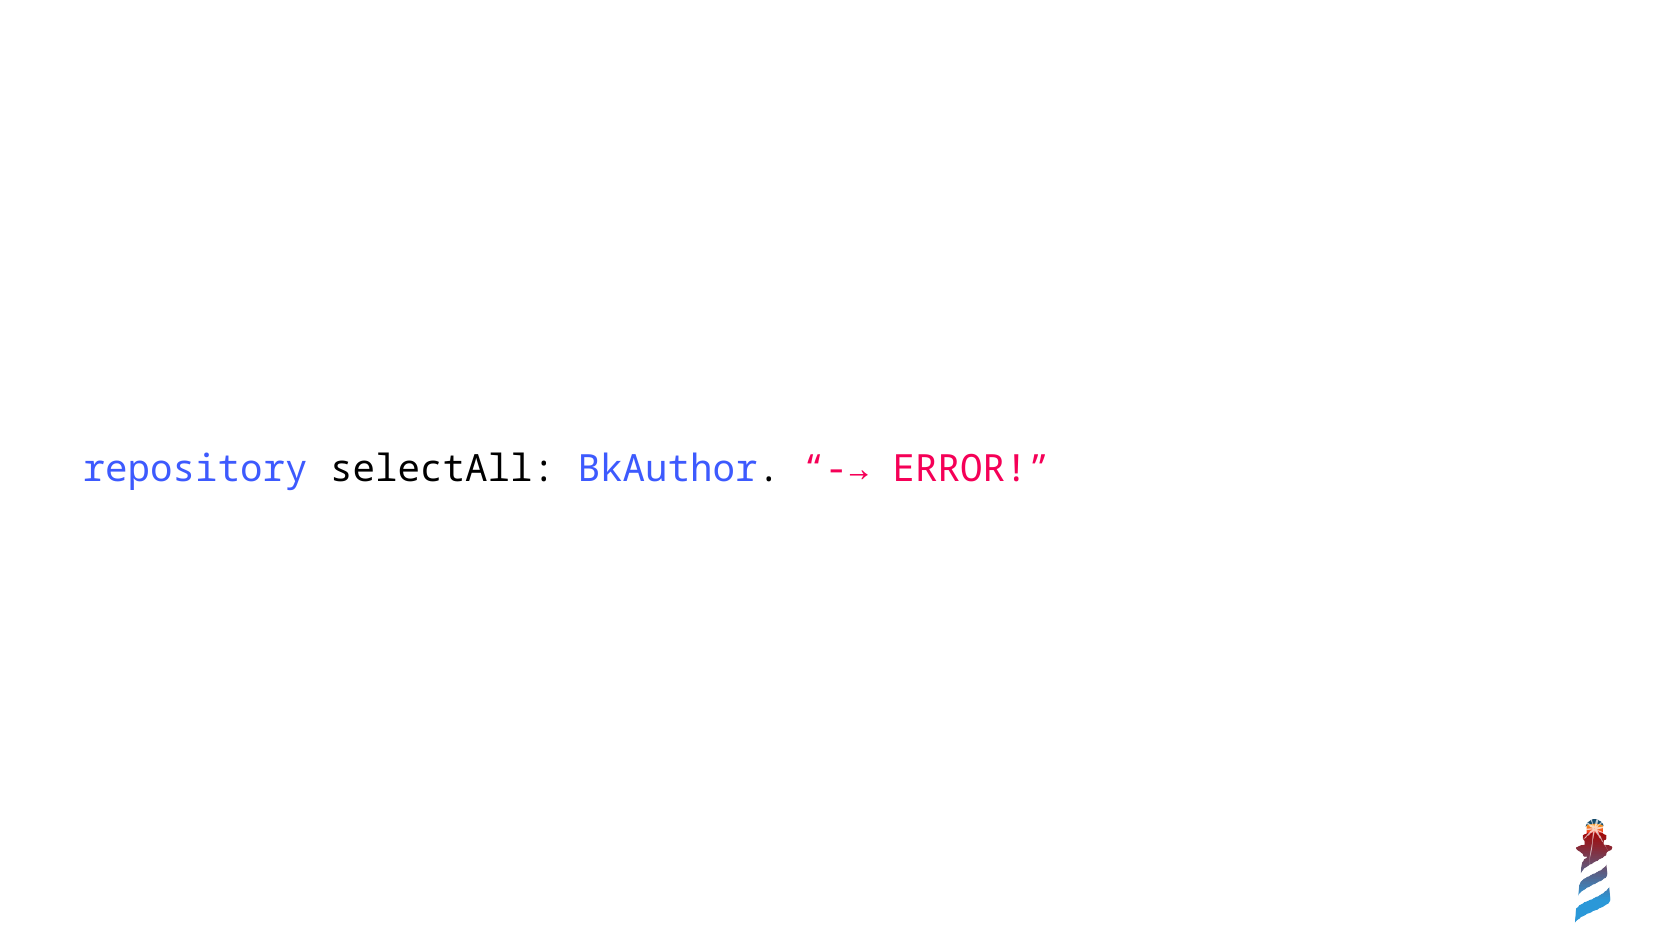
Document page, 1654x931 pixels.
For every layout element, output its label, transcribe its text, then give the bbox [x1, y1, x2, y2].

picture [1535, 810, 1650, 925]
text_box repository selectAll: BkAuthor. “-→ ERROR!” [82, 177, 1571, 757]
